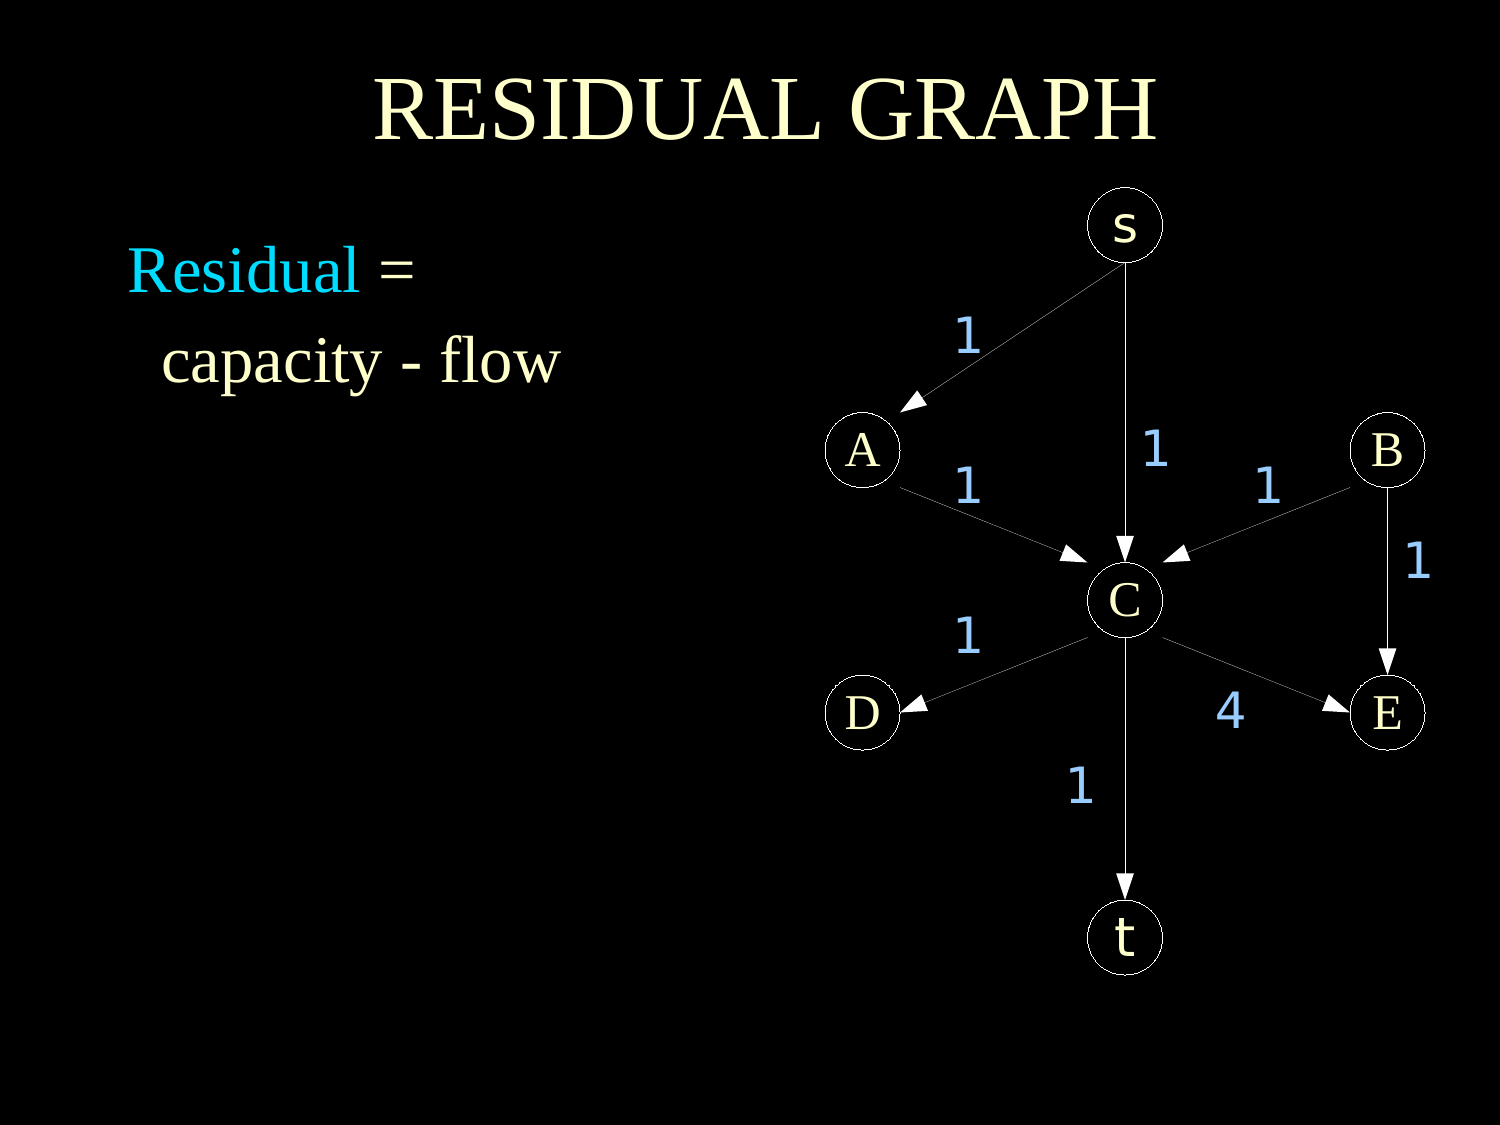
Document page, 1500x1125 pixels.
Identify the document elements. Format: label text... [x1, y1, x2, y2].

text_box 1 [937, 600, 1013, 676]
text_box C [1087, 562, 1163, 638]
list Residual = capacity - flow [112, 224, 788, 1083]
text_box 1 [1050, 750, 1126, 826]
text_box 1 [1387, 525, 1463, 601]
text_box 1 [937, 450, 1013, 526]
text_box 4 [1200, 675, 1276, 751]
text_box s [1087, 187, 1163, 263]
text_box 1 [1237, 450, 1313, 526]
text_box 1 [1125, 412, 1201, 488]
text_box D [825, 675, 901, 751]
text_box E [1350, 675, 1426, 751]
title RESIDUAL GRAPH [37, 50, 1496, 167]
text_box t [1087, 900, 1163, 976]
text_box B [1350, 412, 1426, 488]
text_box A [825, 412, 901, 488]
text_box 1 [937, 299, 1013, 376]
